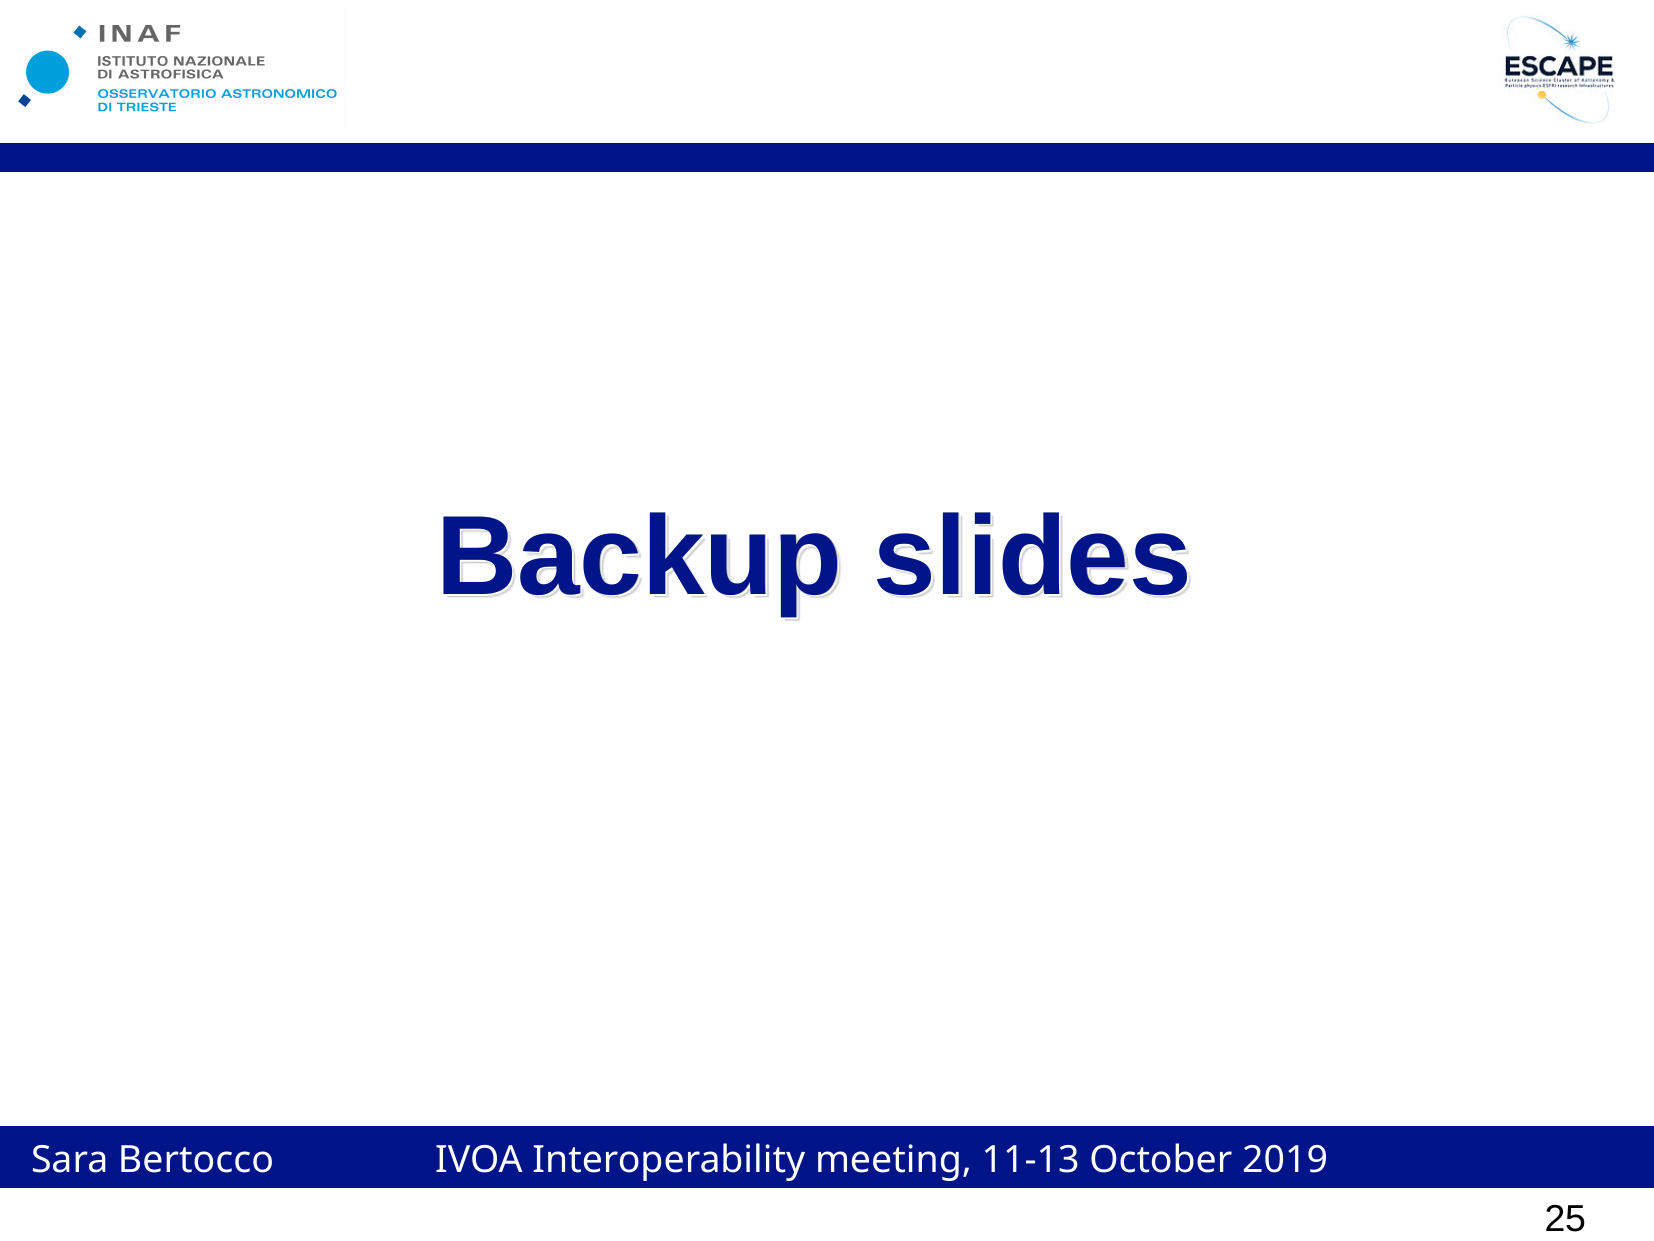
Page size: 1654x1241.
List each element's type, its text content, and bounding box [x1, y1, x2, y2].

picture [1, 4, 349, 132]
text_box Sara Bertocco IVOA Interoperability meeting, 11-13 October 2019 [16, 1125, 1654, 1186]
picture [1467, 5, 1651, 135]
text_box [0, 143, 1654, 172]
text_box [0, 1126, 1654, 1188]
title Backup slides [173, 471, 1455, 640]
text_box <number> [1529, 1190, 1654, 1241]
